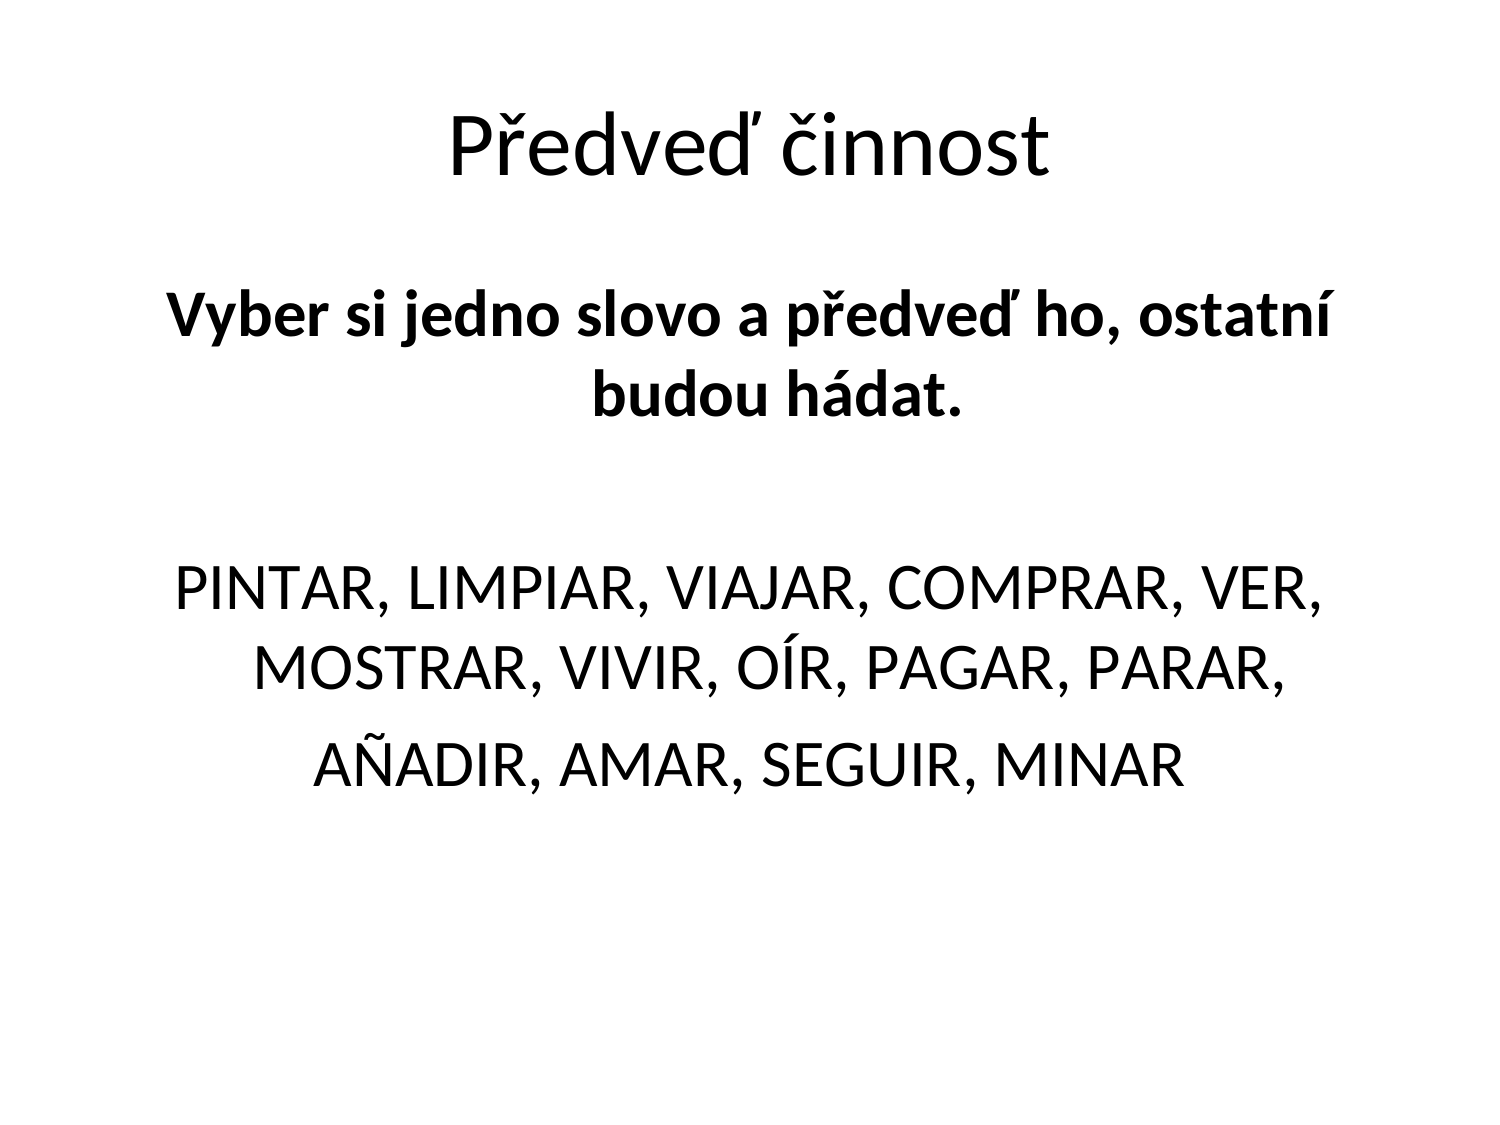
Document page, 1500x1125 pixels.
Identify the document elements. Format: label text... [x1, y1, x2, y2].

list Vyber si jedno slovo a předveď ho, ostatní budou hádat. PINTAR, LIMPIAR, VIAJAR, COMPRAR, VER, MOSTRAR, VIVIR, OÍR, PAGAR, PARAR, AÑADIR, AMAR, SEGUIR, MINAR [75, 262, 1426, 1006]
title Předveď činnost [75, 45, 1426, 233]
